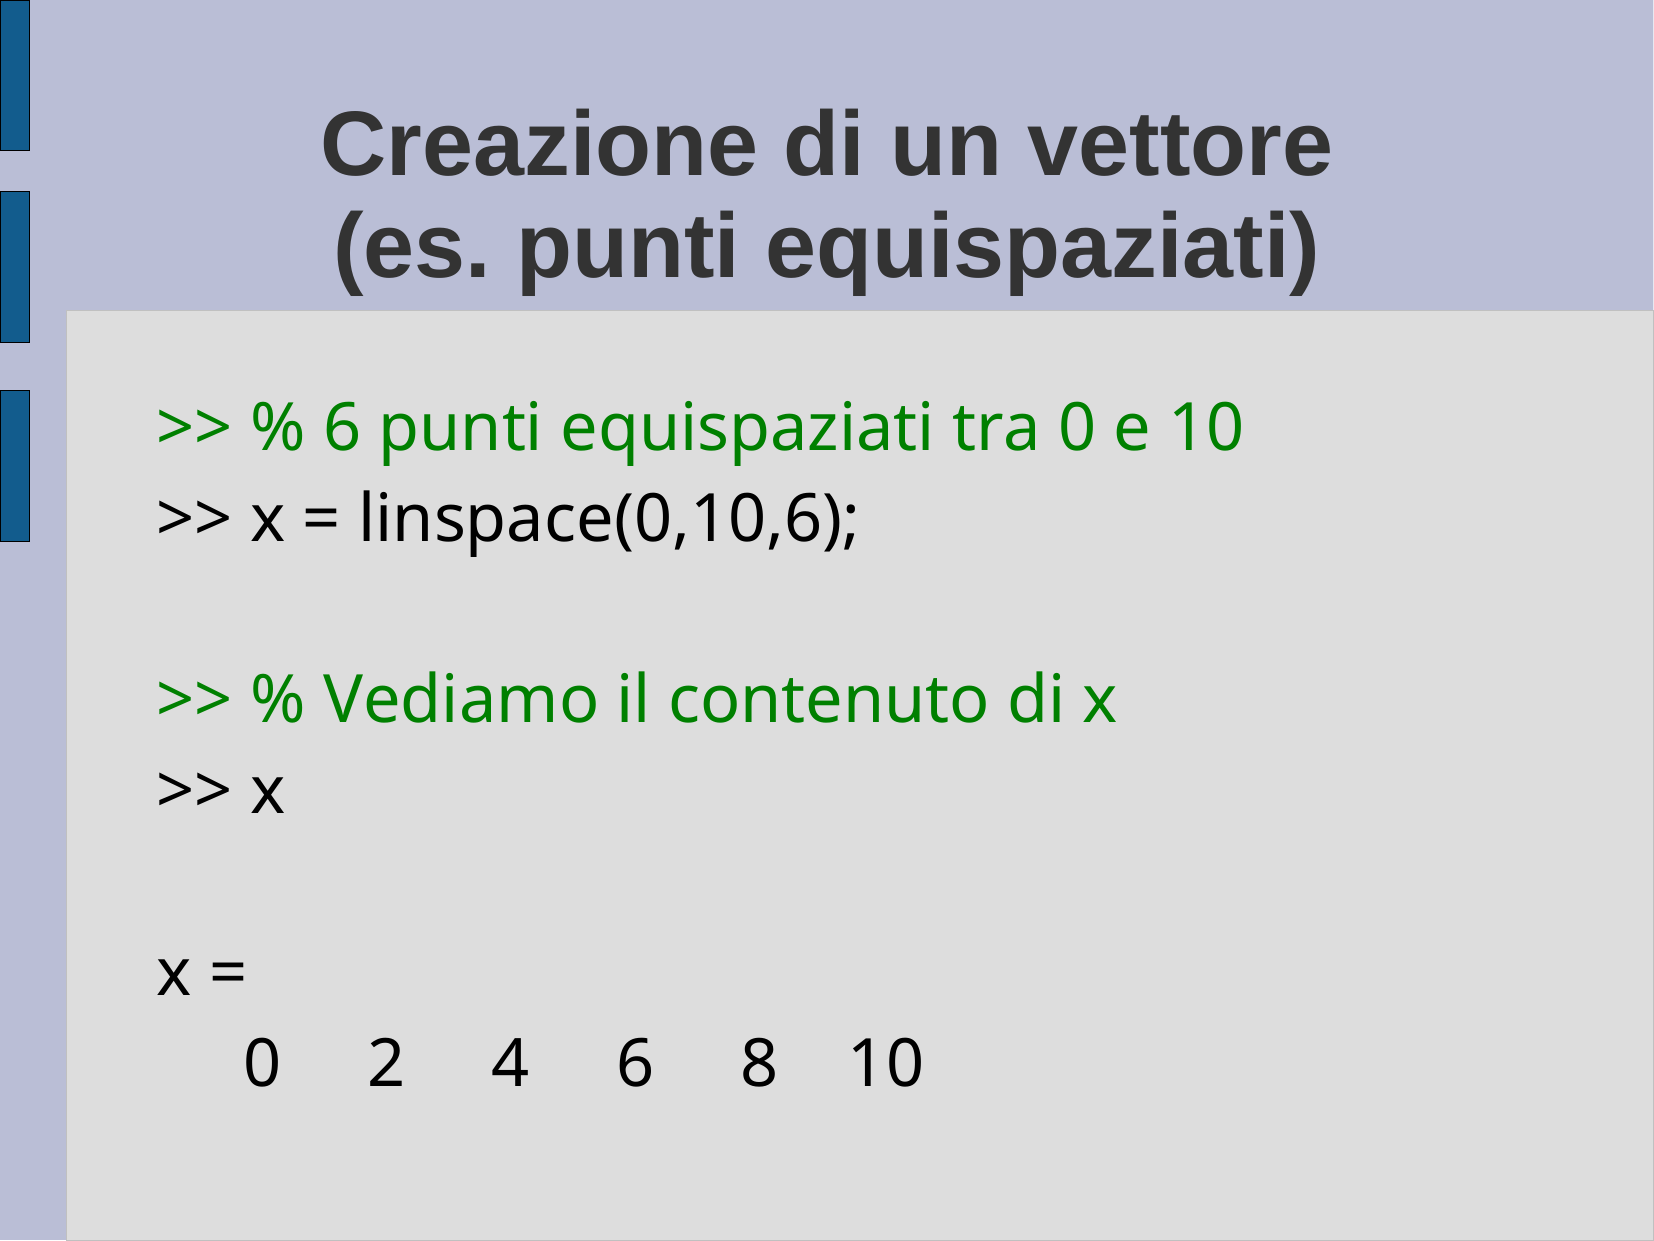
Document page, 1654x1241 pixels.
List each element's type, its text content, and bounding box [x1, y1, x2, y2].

title Creazione di un vettore (es. punti equispaziati) [121, 91, 1534, 299]
subtitle >> % 6 punti equispaziati tra 0 e 10 >> x = linspace(0,10,6); >> % Vediamo il contenuto di x >> x x = 0 2 4 6 8 10 [121, 418, 1534, 1067]
